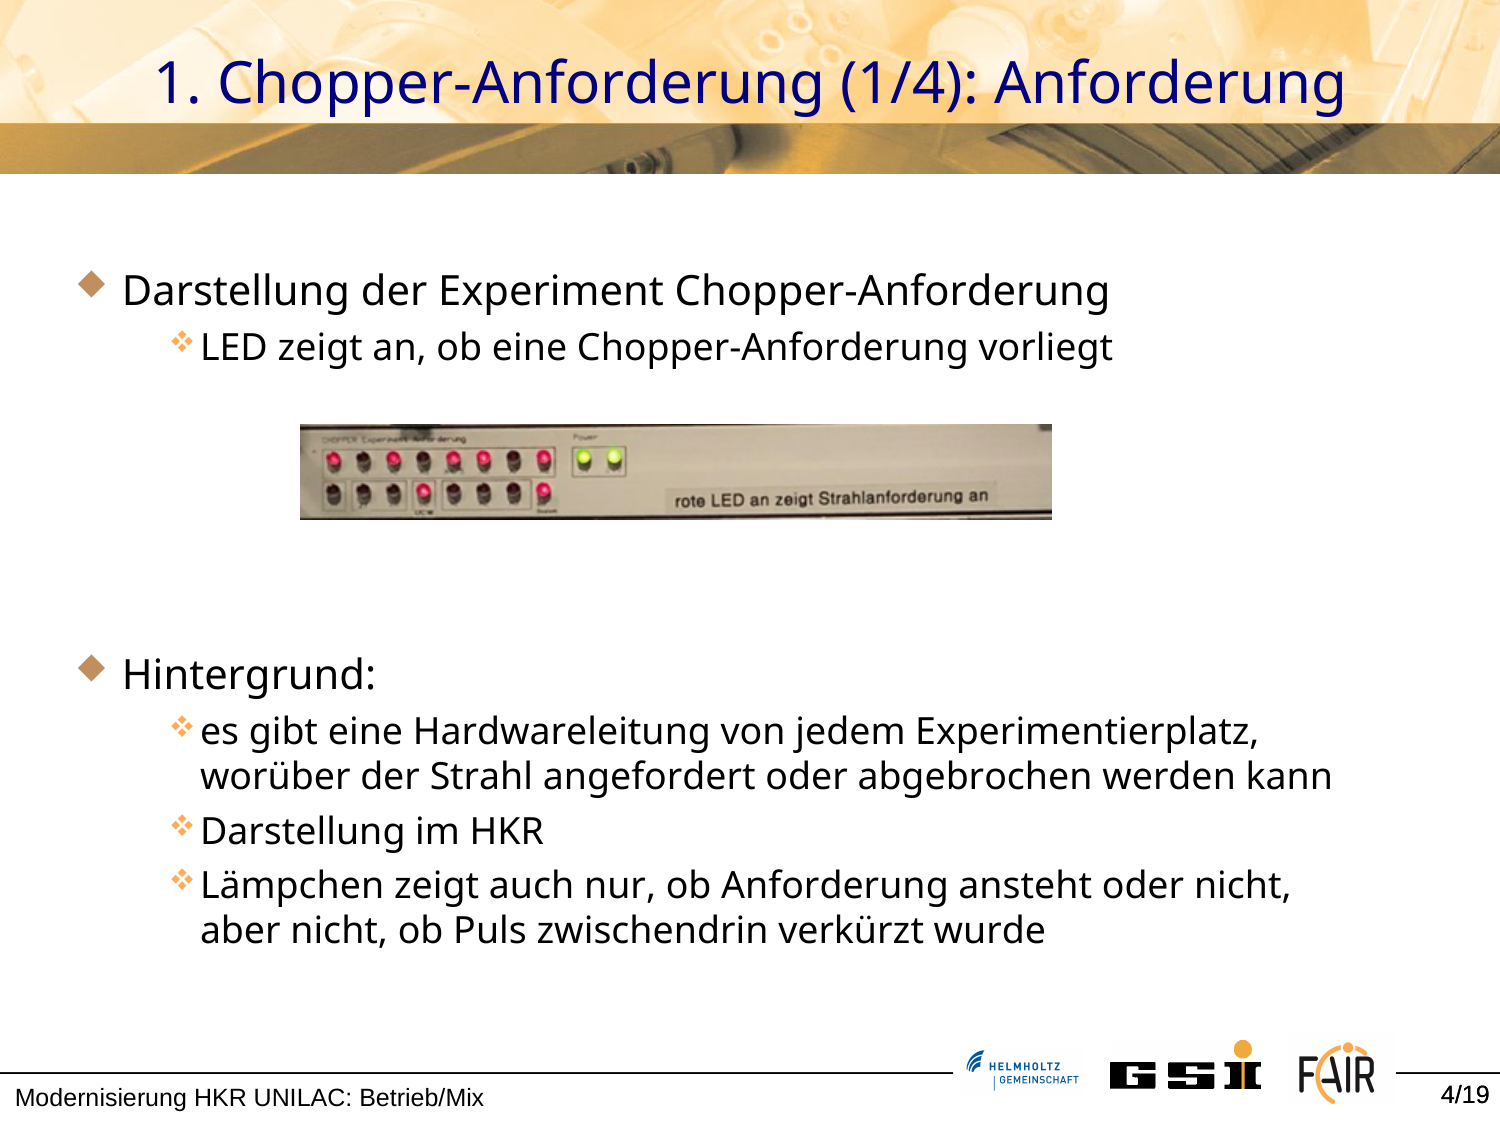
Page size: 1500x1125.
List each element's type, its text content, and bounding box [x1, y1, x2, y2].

picture [960, 1046, 1084, 1095]
title 1. Chopper-Anforderung (1/4): Anforderung [75, 0, 1425, 174]
picture [1110, 1040, 1261, 1089]
picture [300, 424, 1052, 520]
picture [0, 0, 1500, 175]
picture [1287, 1034, 1396, 1106]
list Darstellung der Experiment Chopper-Anforderung LED zeigt an, ob eine Chopper-Anforderung vorliegt Hintergrund: es gibt eine Hardwareleitung von jedem Experimentierplatz, worüber der Strahl angefordert oder abgebrochen werden kann Darstellung im HKR Lämpchen zeigt auch nur, ob Anforderung ansteht oder nicht, aber nicht, ob Puls zwischendrin verkürzt wurde [75, 263, 1425, 1006]
